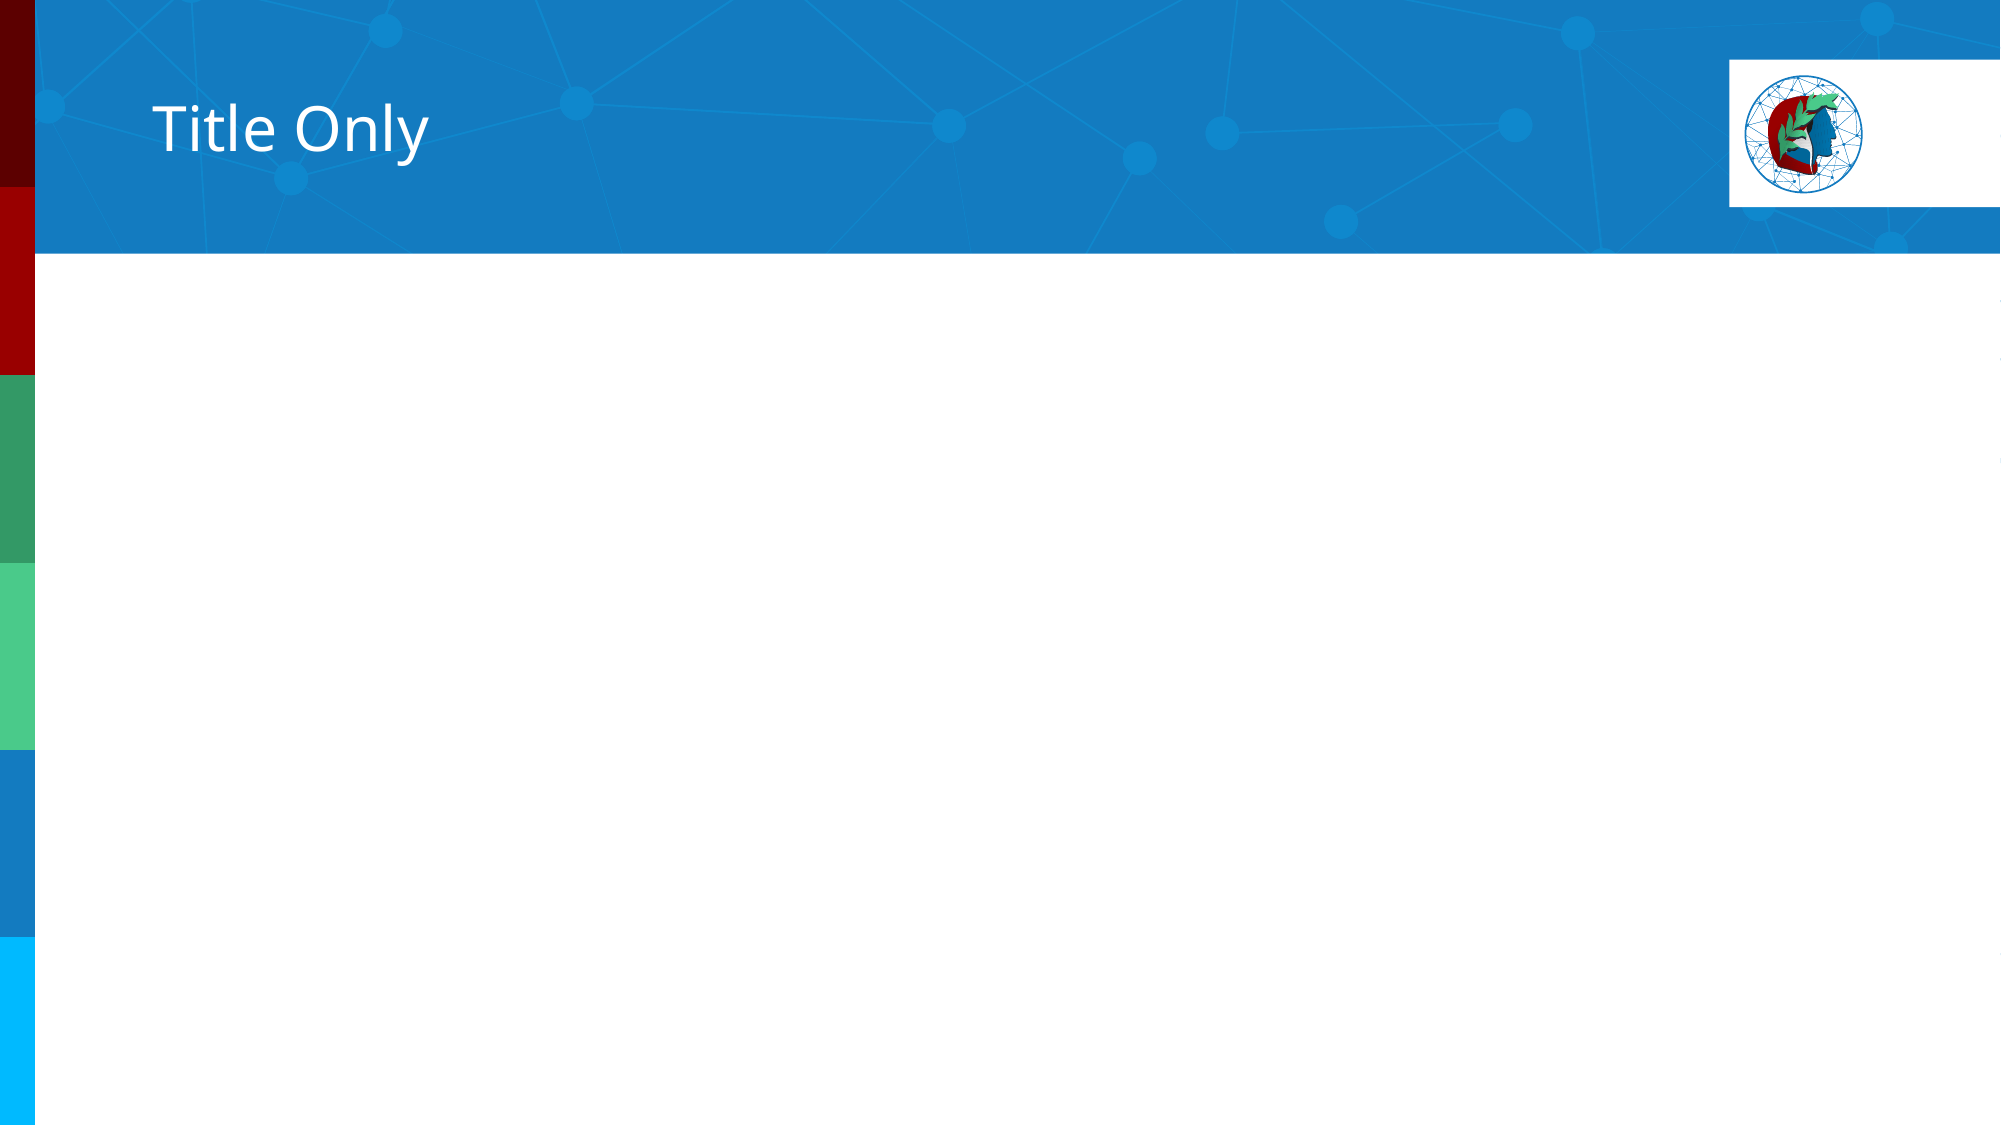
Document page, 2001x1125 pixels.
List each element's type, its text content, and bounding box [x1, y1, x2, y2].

title Title Only [137, 22, 1708, 240]
